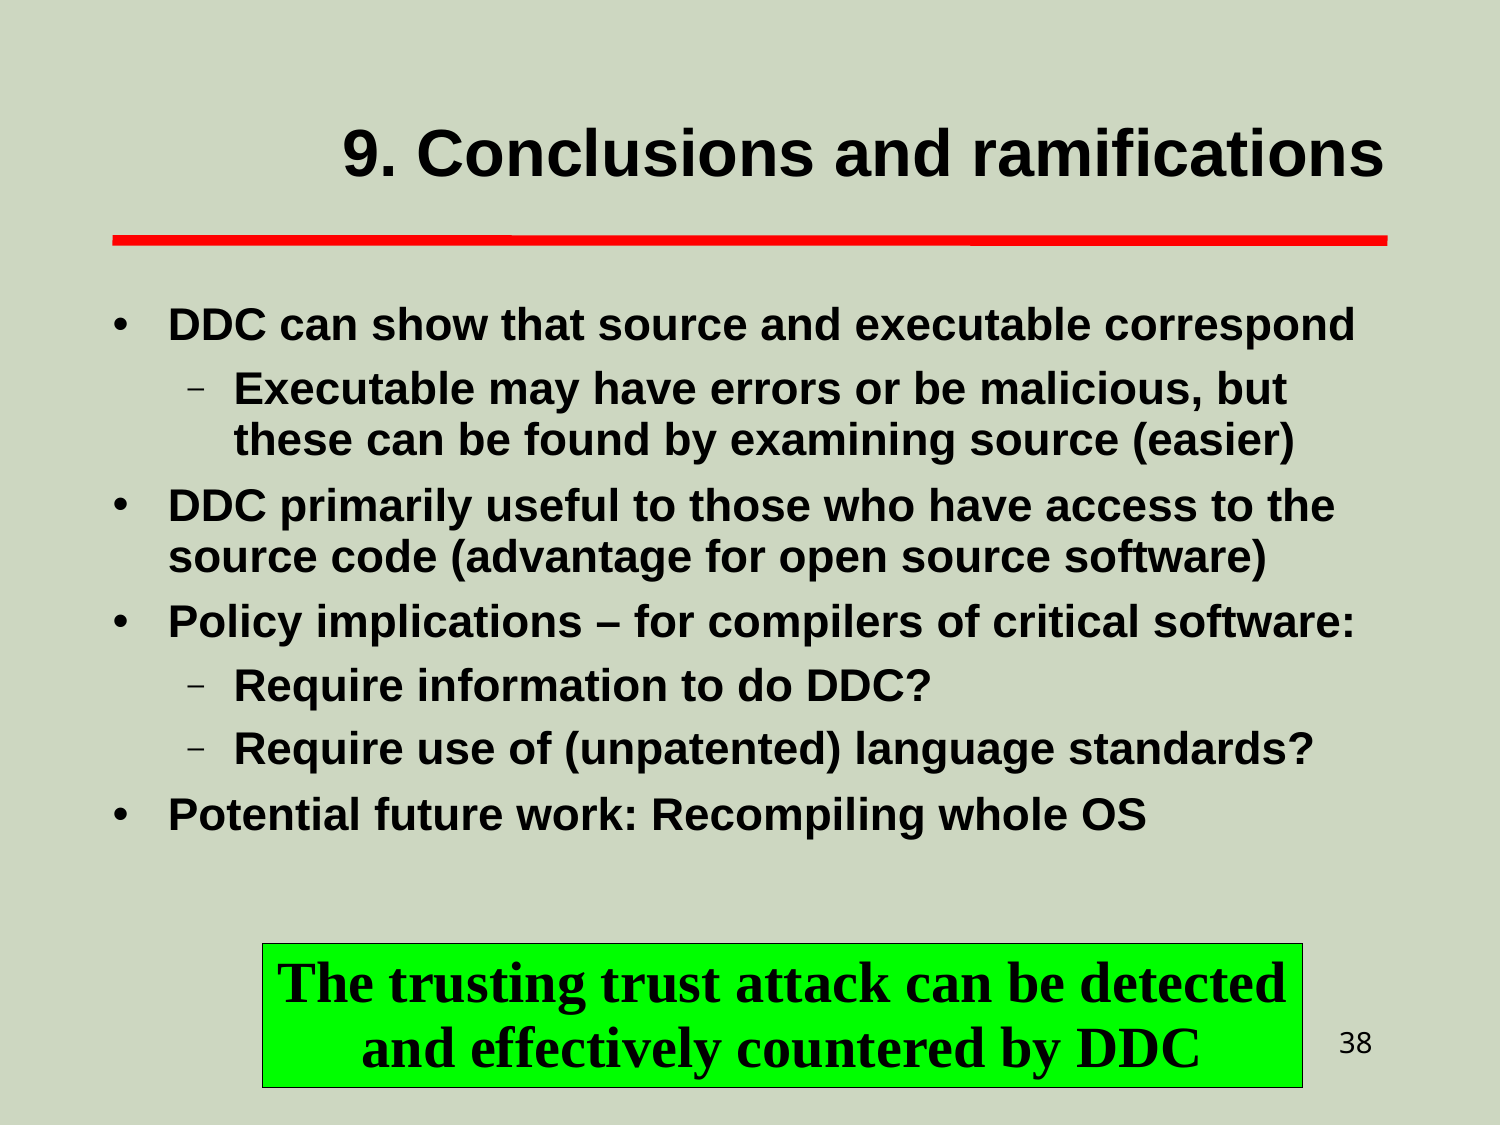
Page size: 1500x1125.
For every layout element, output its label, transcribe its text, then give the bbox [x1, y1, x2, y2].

title 9. Conclusions and ramifications [124, 93, 1387, 216]
list DDC can show that source and executable correspond Executable may have errors or be malicious, but these can be found by examining source (easier) DDC primarily useful to those who have access to the source code (advantage for open source software) Policy implications – for compilers of critical software: Require information to do DDC? Require use of (unpatented) language standards? Potential future work: Recompiling whole OS [112, 299, 1387, 938]
text_box The trusting trust attack can be detected and effectively countered by DDC [262, 943, 1303, 1088]
